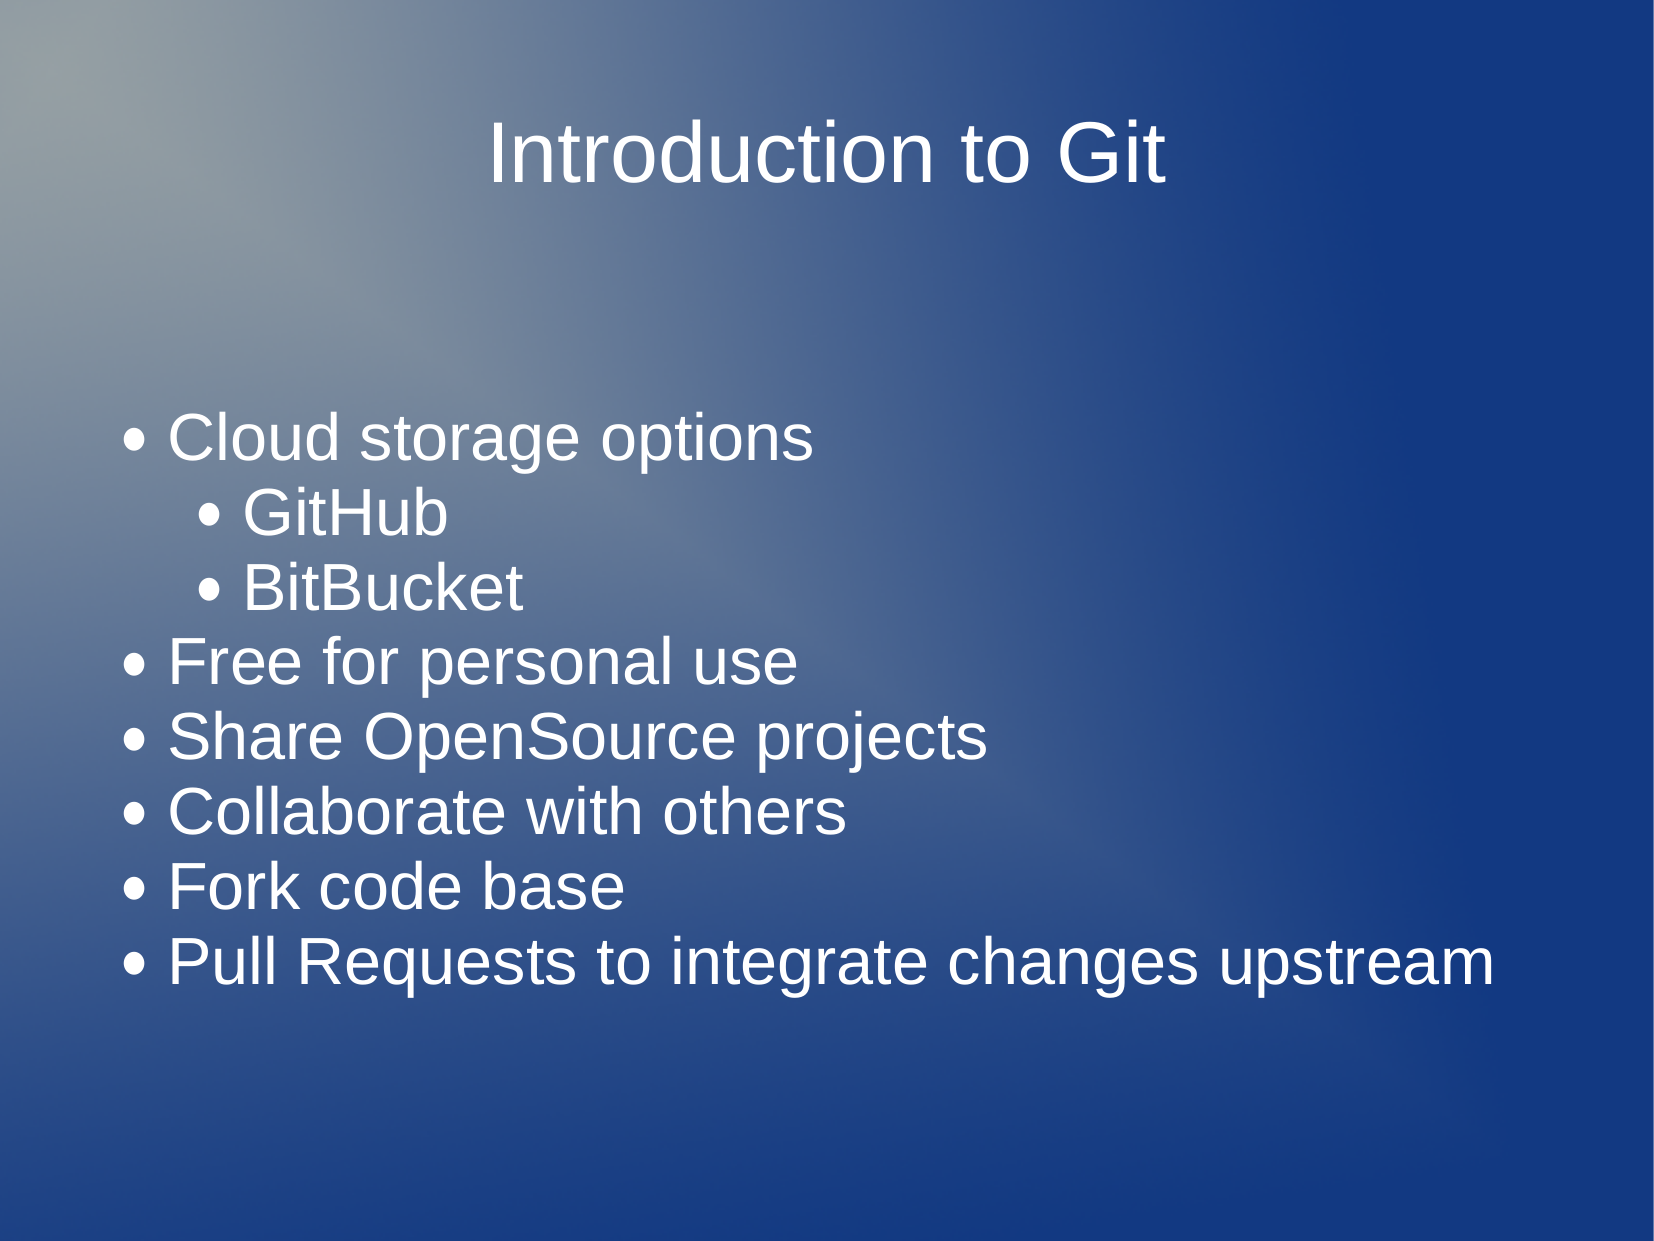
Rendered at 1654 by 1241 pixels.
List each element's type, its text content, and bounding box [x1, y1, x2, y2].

title Introduction to Git [82, 49, 1571, 257]
picture [0, 0, 1654, 1241]
subtitle Cloud storage options GitHub BitBucket Free for personal use Share OpenSource projects Collaborate with others Fork code base Pull Requests to integrate changes upstream [82, 400, 1571, 999]
